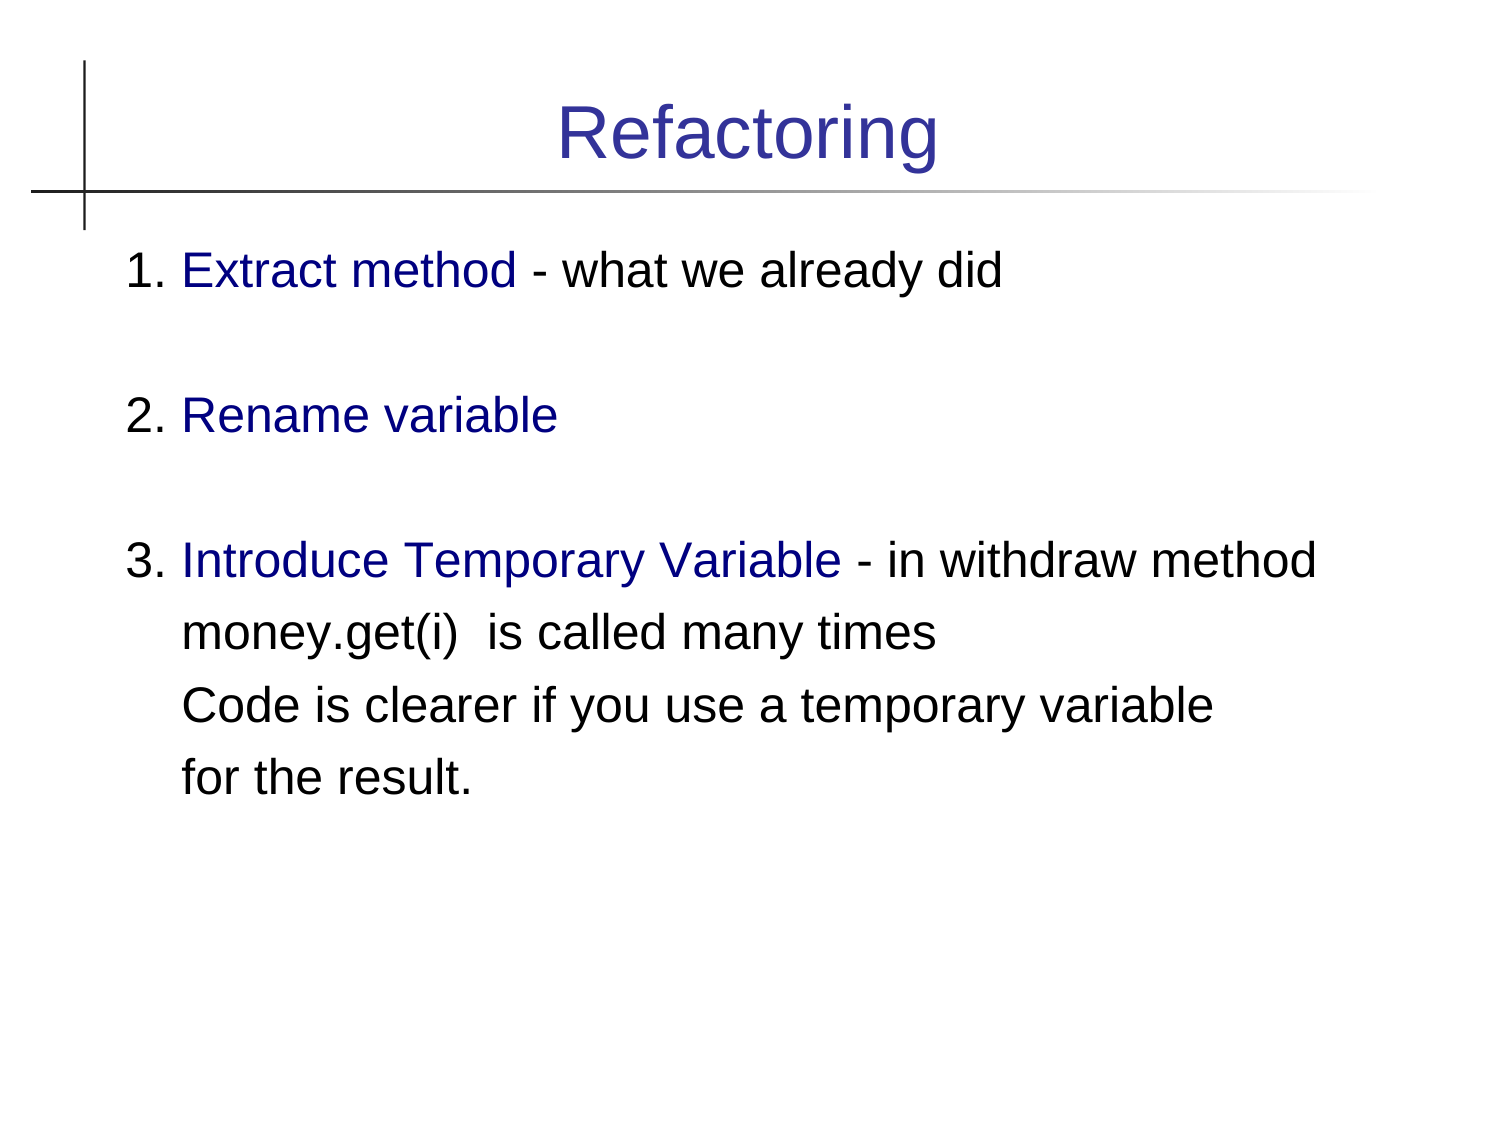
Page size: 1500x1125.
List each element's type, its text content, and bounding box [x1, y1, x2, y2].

list 1. Extract method - what we already did 2. Rename variable 3. Introduce Temporary Variable - in withdraw method money.get(i) is called many times Code is clearer if you use a temporary variable for the result. [110, 229, 1408, 960]
title Refactoring [100, 42, 1397, 182]
